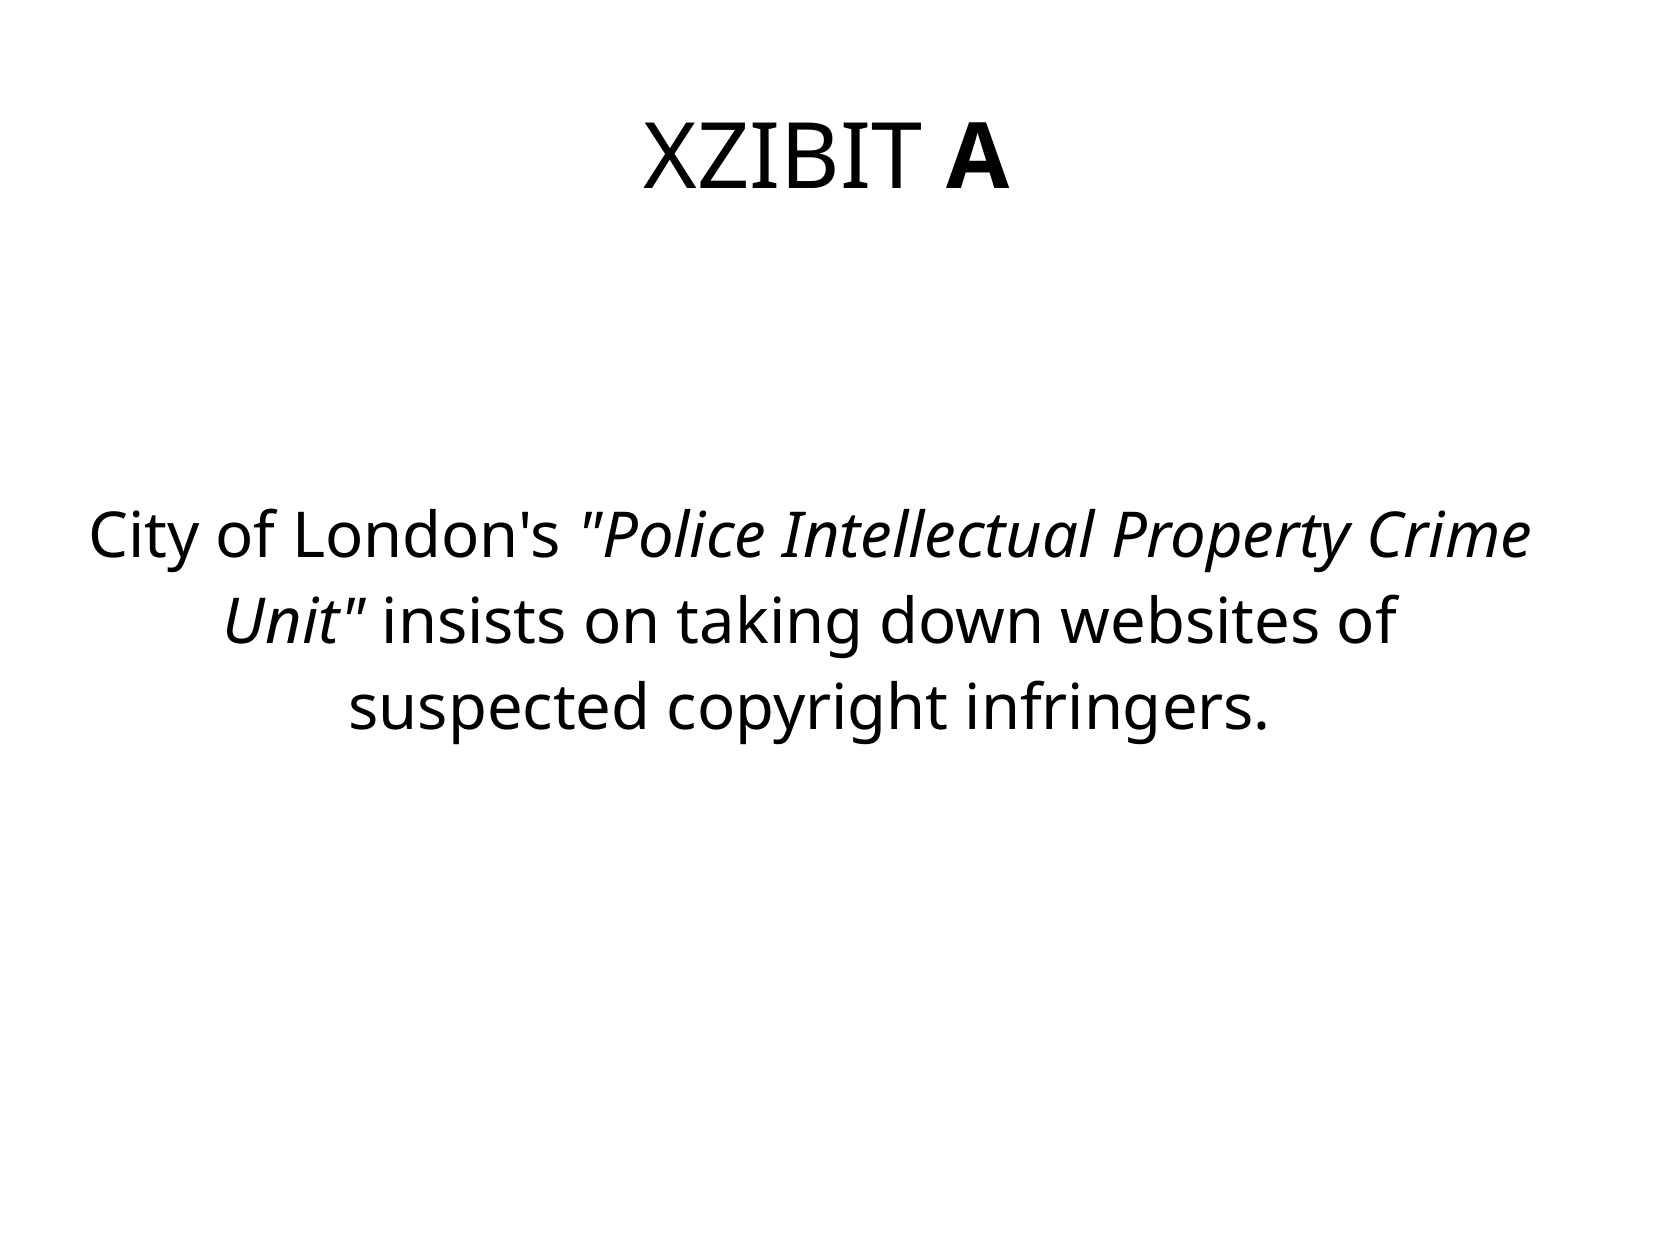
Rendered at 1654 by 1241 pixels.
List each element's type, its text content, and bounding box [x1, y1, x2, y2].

list City of London's "Police Intellectual Property Crime Unit" insists on taking down websites of suspected copyright infringers. [82, 490, 1538, 750]
title XZIBIT A [82, 49, 1571, 257]
